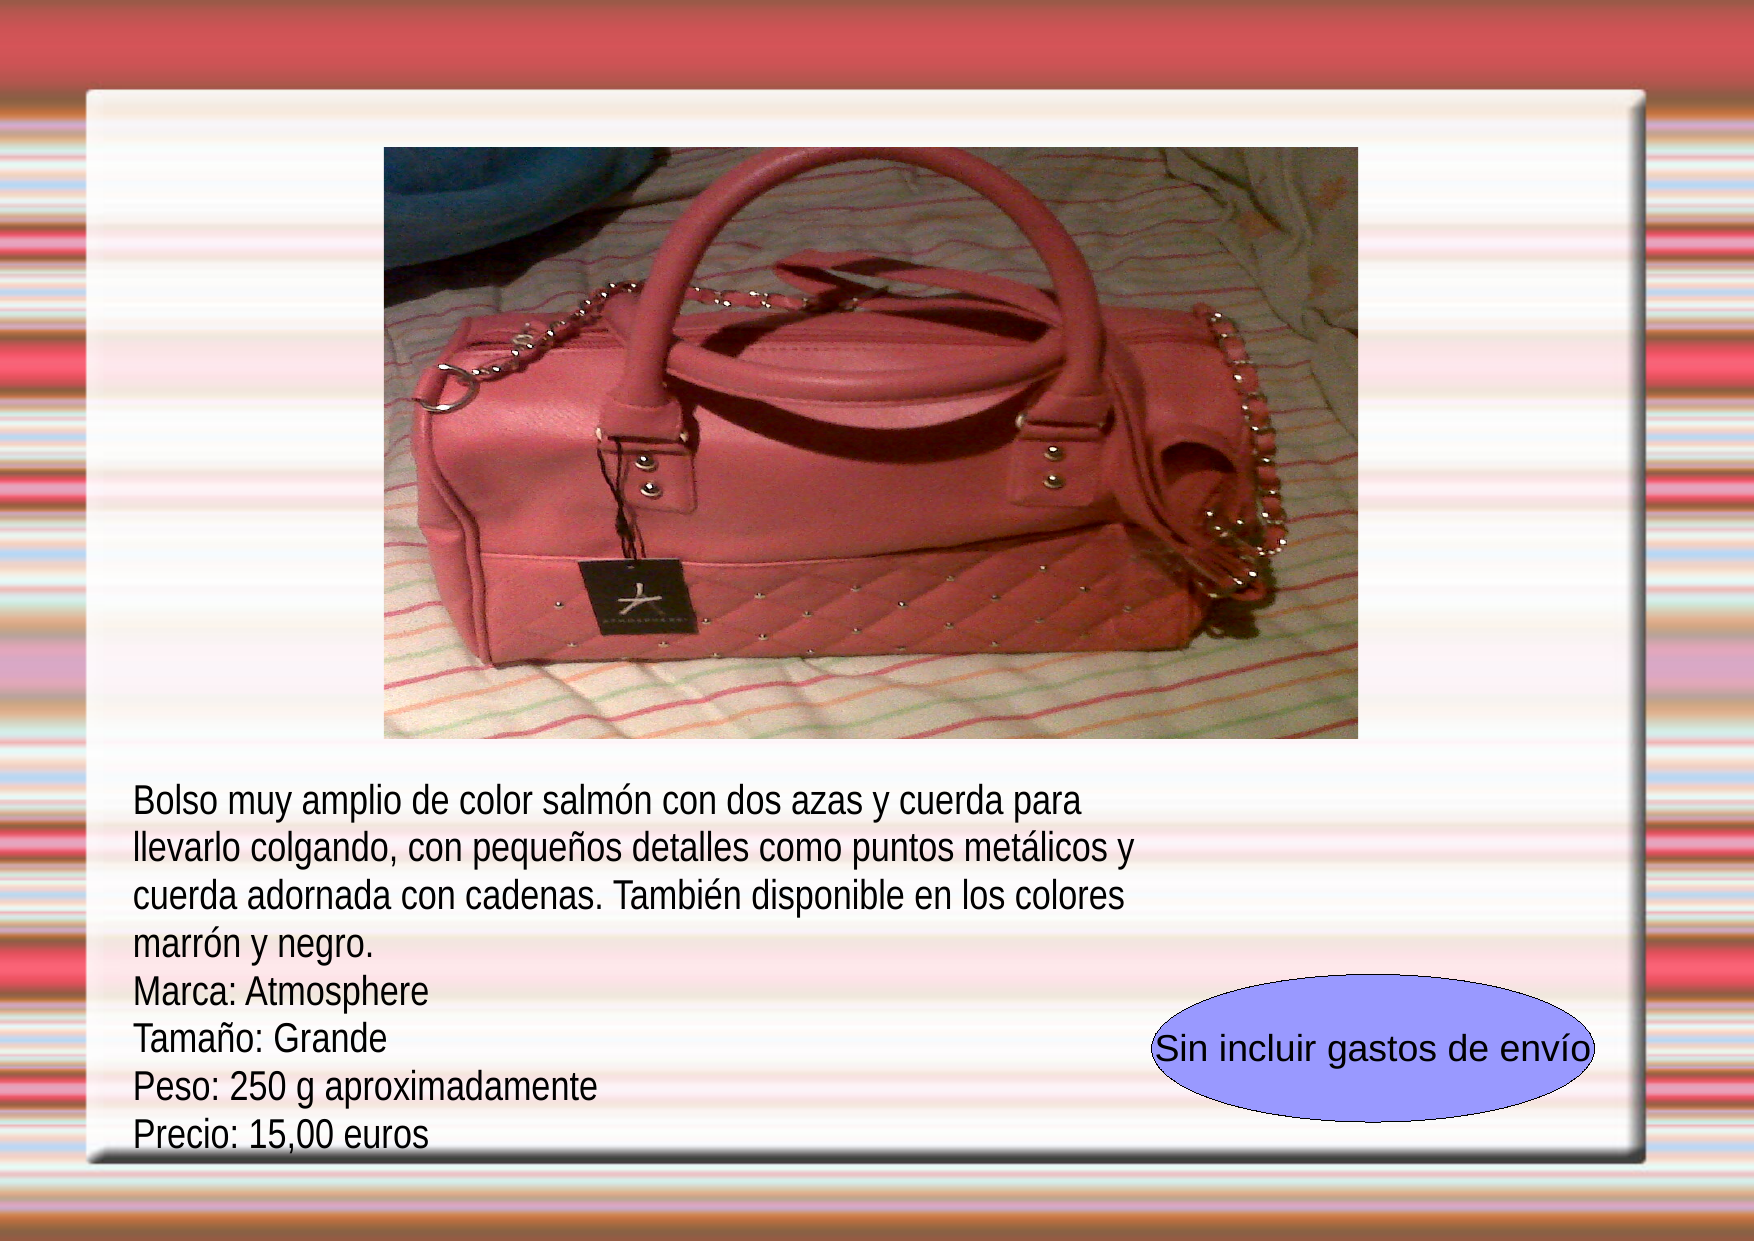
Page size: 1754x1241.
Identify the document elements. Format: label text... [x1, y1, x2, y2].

text_box Sin incluir gastos de envío [1151, 974, 1595, 1123]
picture [0, 0, 1754, 1241]
text_box Bolso muy amplio de color salmón con dos azas y cuerda para llevarlo colgando, con pequeños detalles como puntos metálicos y cuerda adornada con cadenas. También disponible en los colores marrón y negro. Marca: Atmosphere Tamaño: Grande Peso: 250 g aproximadamente Precio: 15,00 euros [118, 767, 1152, 1161]
